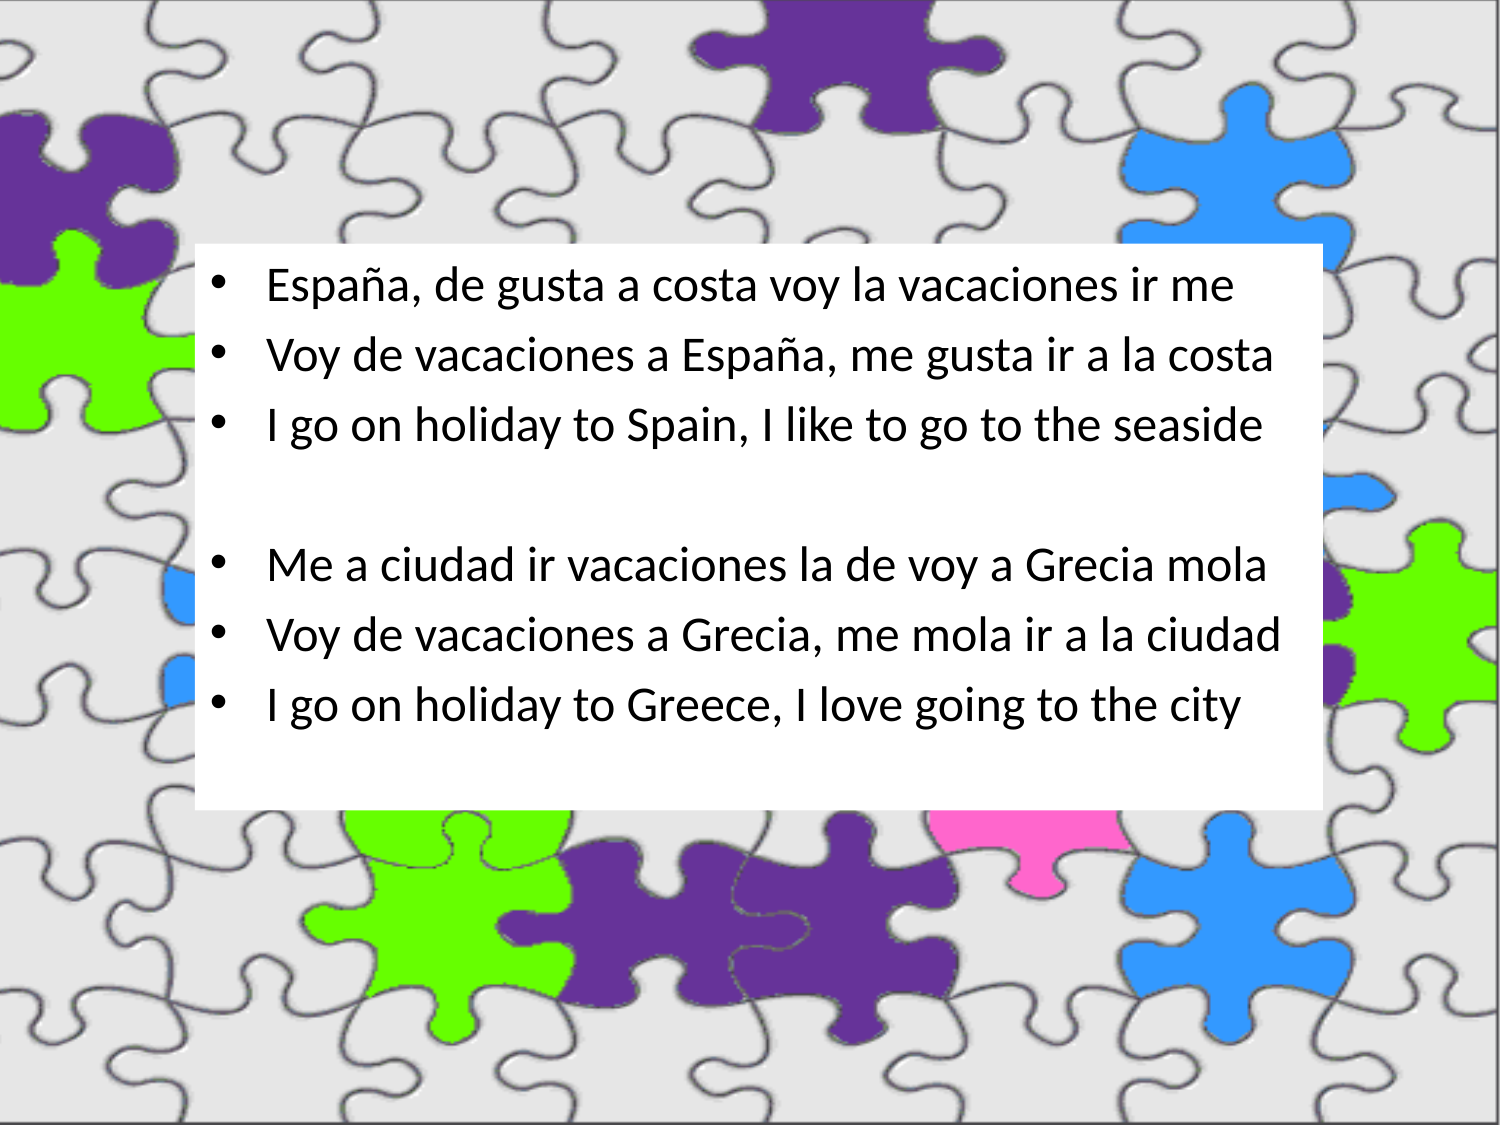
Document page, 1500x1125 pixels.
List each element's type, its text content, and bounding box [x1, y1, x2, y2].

list España, de gusta a costa voy la vacaciones ir me Voy de vacaciones a España, me gusta ir a la costa I go on holiday to Spain, I like to go to the seaside Me a ciudad ir vacaciones la de voy a Grecia mola Voy de vacaciones a Grecia, me mola ir a la ciudad I go on holiday to Greece, I love going to the city [194, 243, 1323, 811]
picture [0, 0, 1500, 1125]
